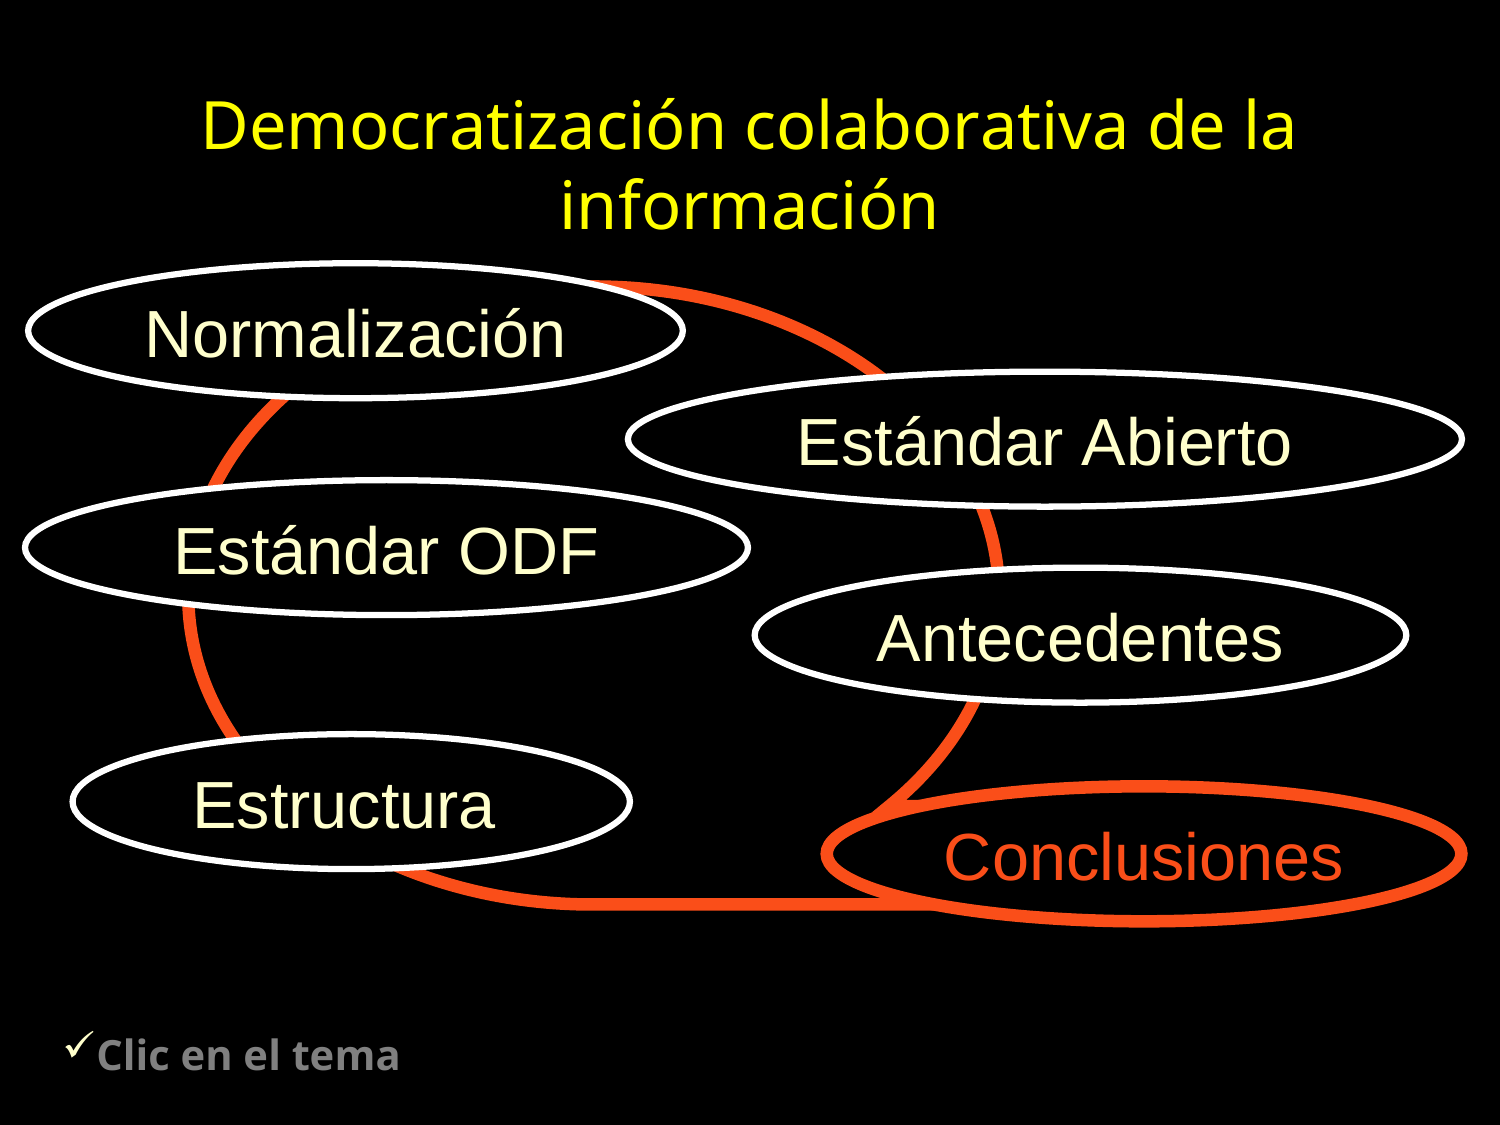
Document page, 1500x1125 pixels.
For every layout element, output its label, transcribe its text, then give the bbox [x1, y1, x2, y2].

text_box Antecedentes [754, 567, 1407, 703]
text_box Conclusiones [826, 786, 1462, 922]
text_box Estándar ODF [24, 480, 748, 616]
text_box Estándar Abierto [627, 371, 1463, 507]
text_box Clic en el tema [47, 1021, 771, 1087]
text_box Estructura [72, 734, 630, 870]
title Democratización colaborativa de la información [112, 62, 1388, 250]
text_box Normalización [28, 263, 683, 399]
